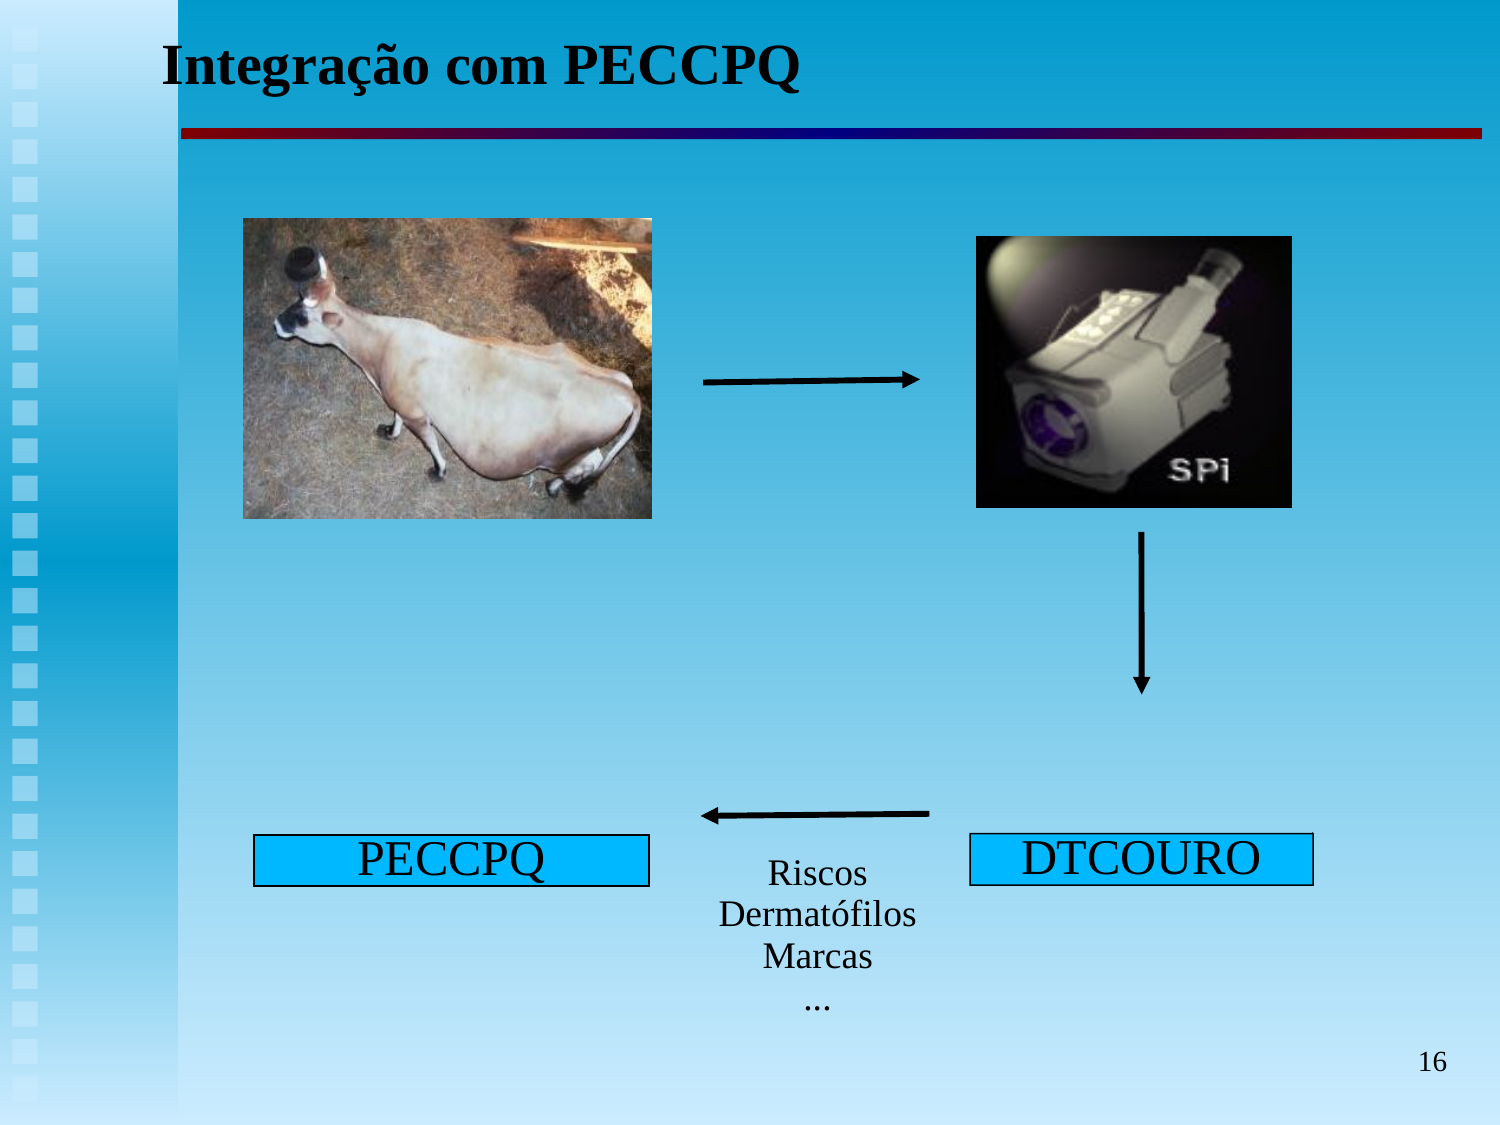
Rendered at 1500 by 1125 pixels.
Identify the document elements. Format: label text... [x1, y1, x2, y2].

picture [976, 236, 1292, 509]
picture [243, 218, 652, 519]
text_box DTCOURO [970, 833, 1314, 886]
title Integração com PECCPQ [146, 0, 1422, 176]
text_box PECCPQ [253, 834, 650, 887]
text_box Riscos Dermatófilos Marcas ... [718, 854, 917, 1019]
